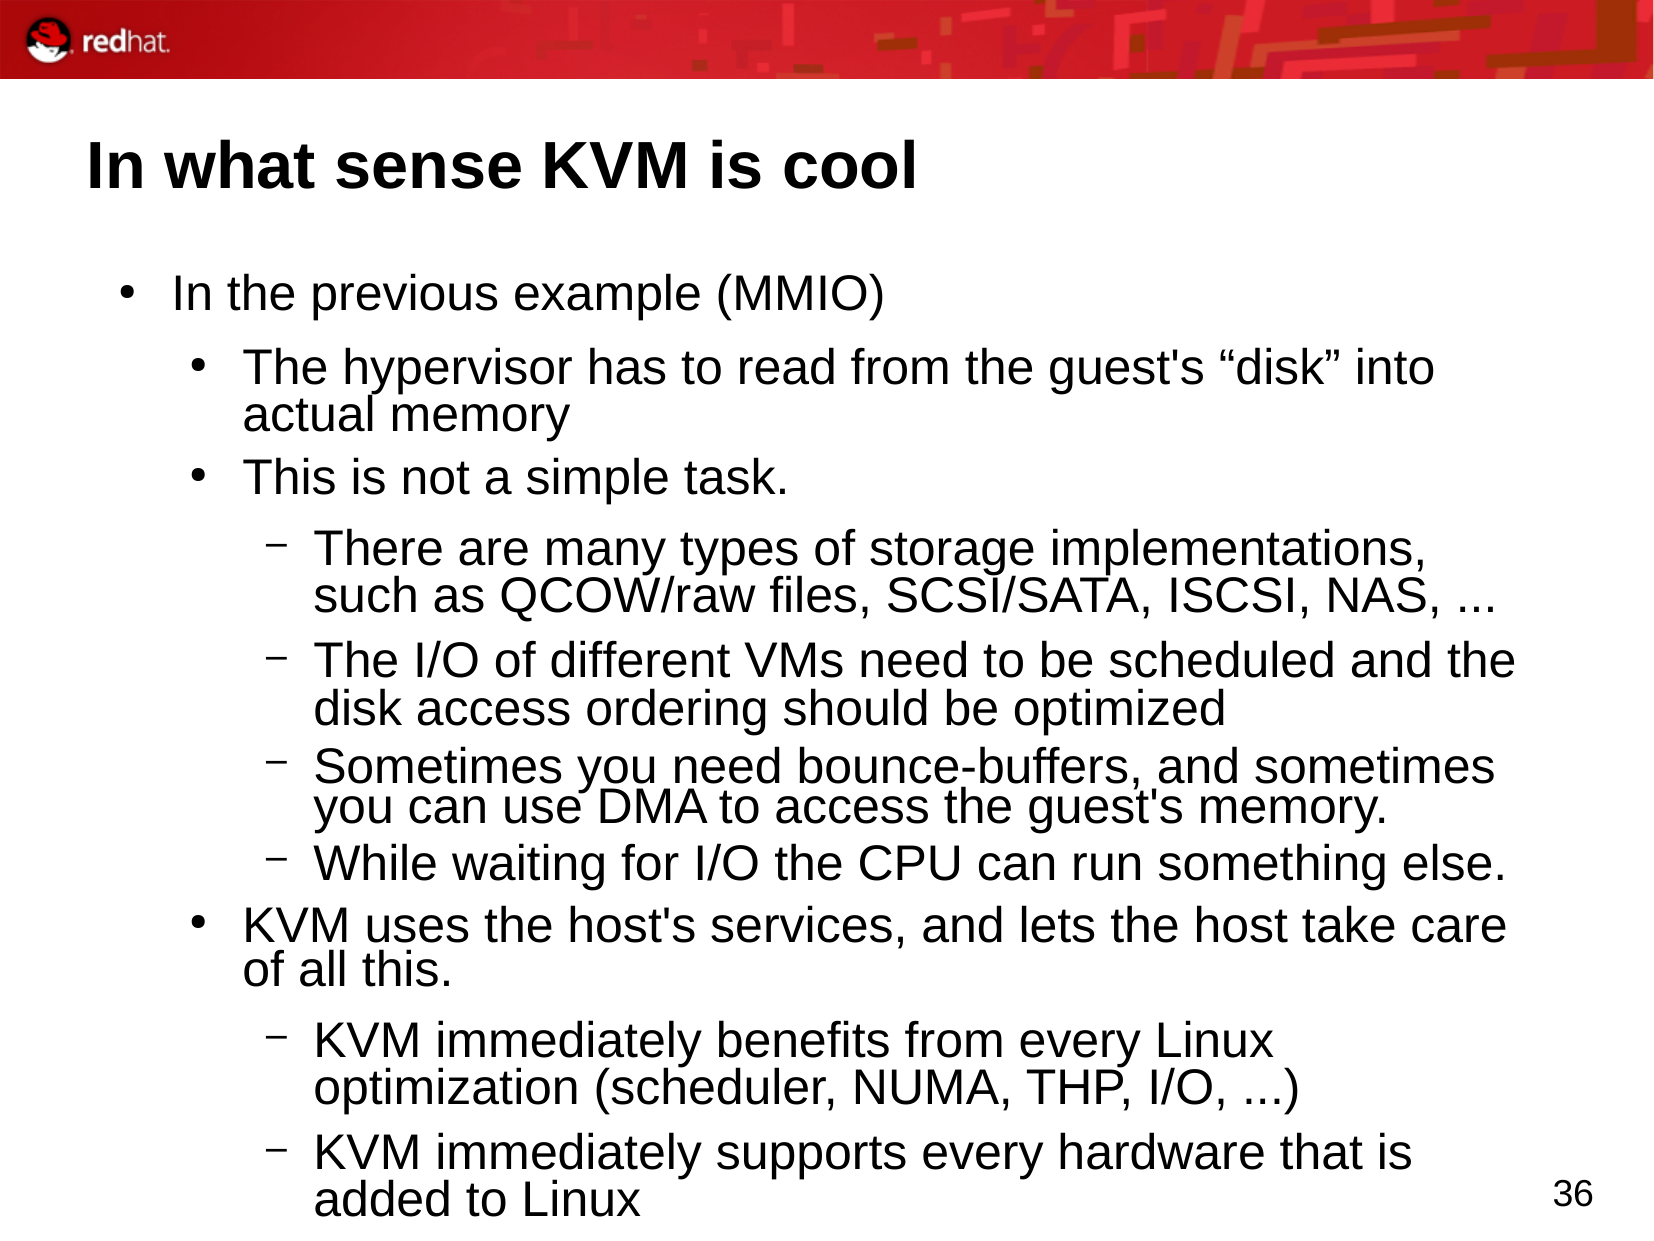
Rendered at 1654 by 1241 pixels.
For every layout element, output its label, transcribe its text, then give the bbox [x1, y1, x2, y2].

picture [0, 0, 1654, 79]
list In the previous example (MMIO) The hypervisor has to read from the guest's “disk” into actual memory This is not a simple task. There are many types of storage implementations, such as QCOW/raw files, SCSI/SATA, ISCSI, NAS, ... The I/O of different VMs need to be scheduled and the disk access ordering should be optimized Sometimes you need bounce-buffers, and sometimes you can use DMA to access the guest's memory. While waiting for I/O the CPU can run something else. KVM uses the host's services, and lets the host take care of all this. KVM immediately benefits from every Linux optimization (scheduler, NUMA, THP, I/O, ...) KVM immediately supports every hardware that is added to Linux [100, 259, 1526, 1221]
title In what sense KVM is cool [86, 93, 1576, 244]
